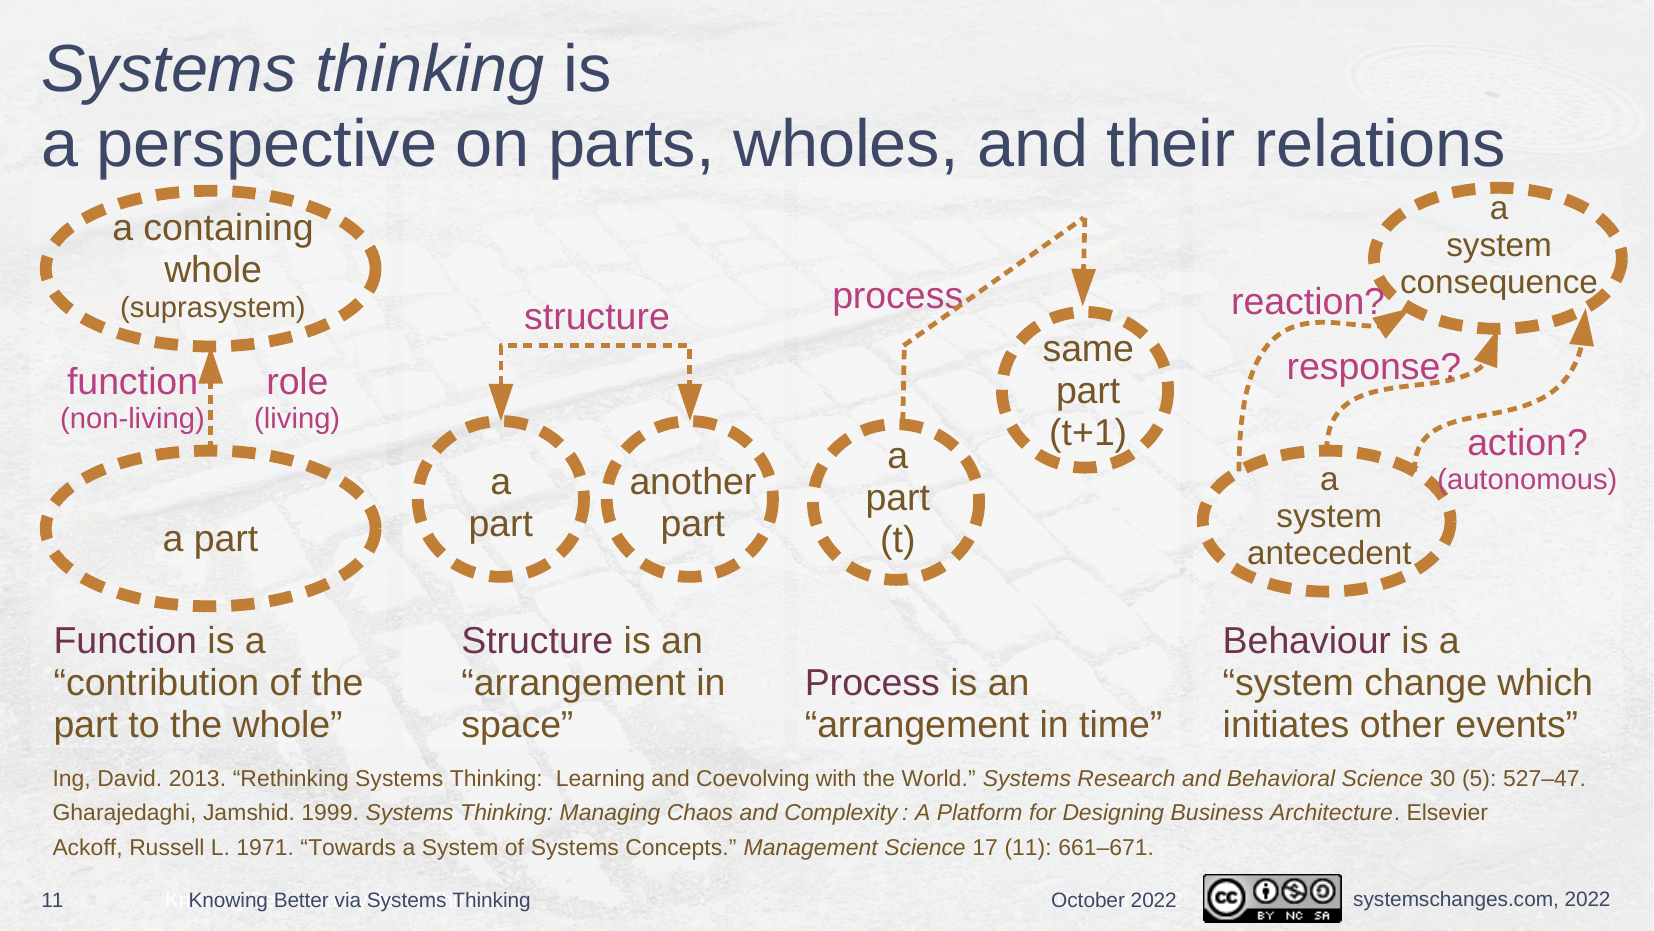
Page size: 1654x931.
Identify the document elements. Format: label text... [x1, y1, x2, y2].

text_box action? (autonomous) [1419, 408, 1636, 508]
text_box reaction? [1206, 273, 1410, 330]
text_box a part [145, 500, 276, 576]
text_box role (living) [226, 352, 368, 443]
text_box process [805, 267, 991, 325]
text_box a system antecedent [1231, 452, 1428, 579]
text_box another part [611, 453, 774, 553]
text_box structure [504, 287, 690, 345]
text_box Ing, David. 2013. “Rethinking Systems Thinking: Learning and Coevolving with the World.” Systems Research and Behavioral Science 30 (5): 527–47. Gharajedaghi, Jamshid. 1999. Systems Thinking: Managing Chaos and Complexity : A Platform for Designing Business Architecture. Elsevier Ackoff, Russell L. 1971. “Towards a System of Systems Concepts.” Management Science 17 (11): 661–671. [32, 758, 1613, 868]
title Systems thinking is a perspective on parts, wholes, and their relations [41, 30, 1613, 181]
text_box Process is an “arrangement in time” [798, 178, 1180, 749]
text_box a part [452, 453, 550, 552]
text_box Behaviour is a “system change which initiates other events” [1193, 178, 1623, 749]
text_box Function is a “contribution of the part to the whole” [30, 178, 387, 749]
picture [0, 0, 1654, 931]
text_box same part (t+1) [1024, 320, 1152, 462]
text_box response? [1265, 338, 1482, 395]
text_box a system consequence [1385, 181, 1614, 308]
text_box function (non-living) [37, 352, 226, 443]
text_box a part (t) [847, 426, 949, 568]
text_box a containing whole (suprasystem) [90, 199, 336, 332]
text_box Structure is an “arrangement in space” [402, 178, 785, 749]
